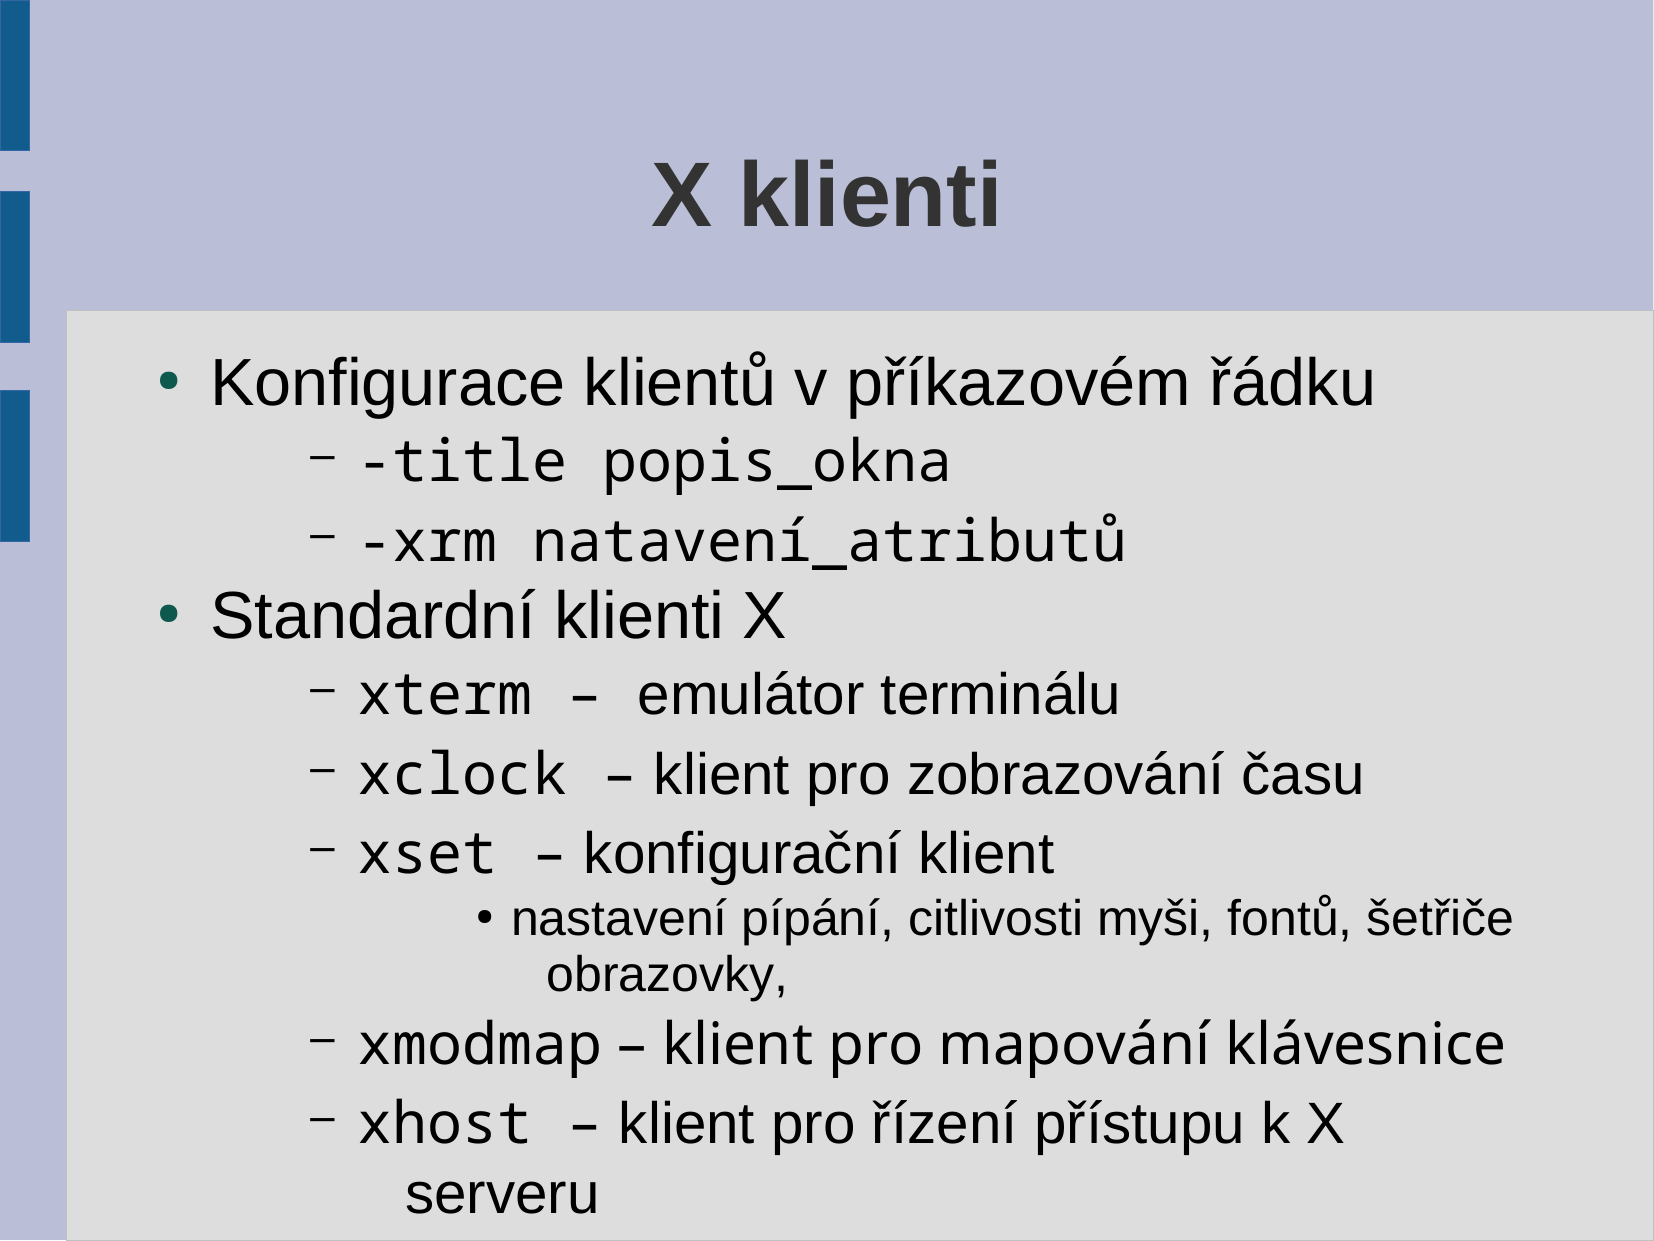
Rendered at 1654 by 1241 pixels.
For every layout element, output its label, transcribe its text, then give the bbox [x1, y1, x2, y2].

list Konfigurace klientů v příkazovém řádku -title popis_okna -xrm natavení_atributů Standardní klienti X xterm – emulátor terminálu xclock – klient pro zobrazování času xset – konfigurační klient nastavení pípání, citlivosti myši, fontů, šetřiče obrazovky, xmodmap – klient pro mapování klávesnice xhost – klient pro řízení přístupu k X serveru xwininfo – klient pro poskytnutí základních informací o okně [121, 344, 1534, 1210]
title X klienti [121, 91, 1534, 299]
